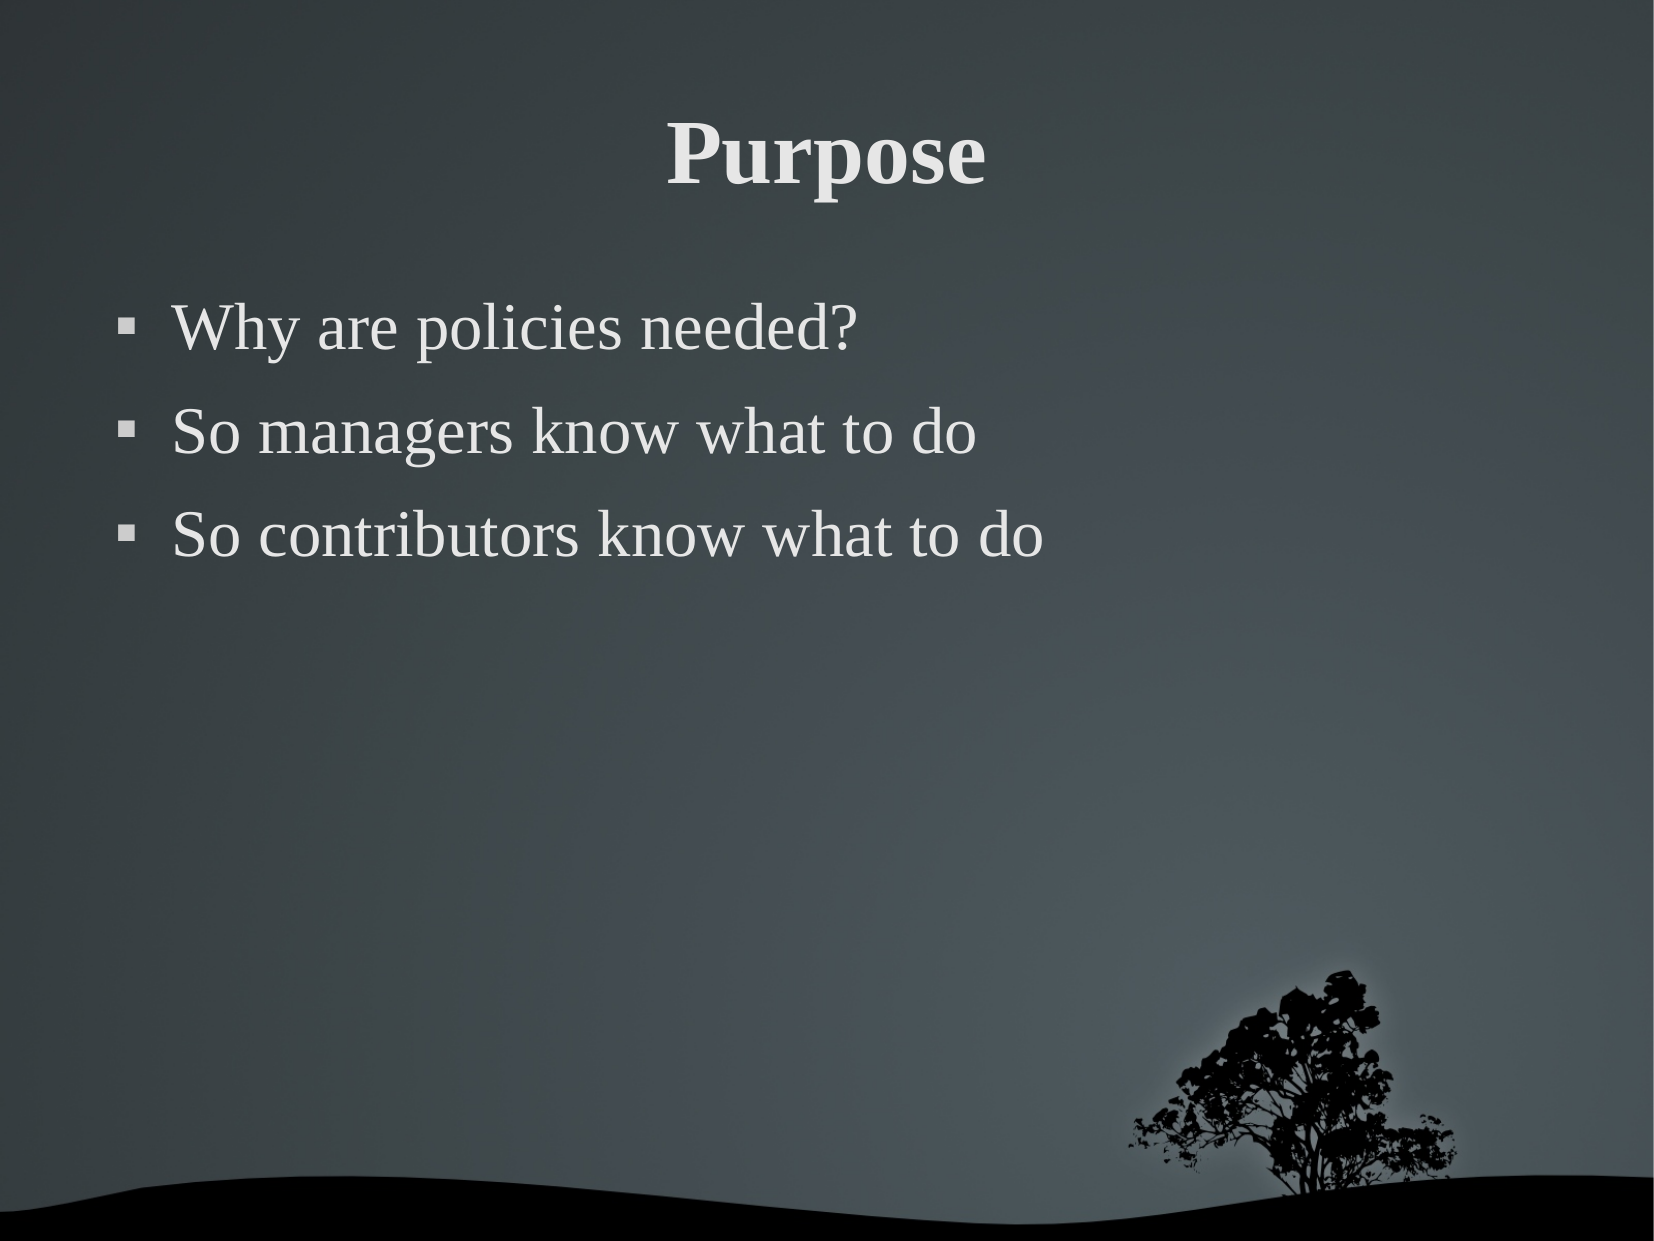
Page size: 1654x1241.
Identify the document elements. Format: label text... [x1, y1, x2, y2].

list Why are policies needed? So managers know what to do So contributors know what to do [82, 290, 1571, 1109]
picture [0, 0, 1654, 1241]
title Purpose [82, 49, 1571, 257]
